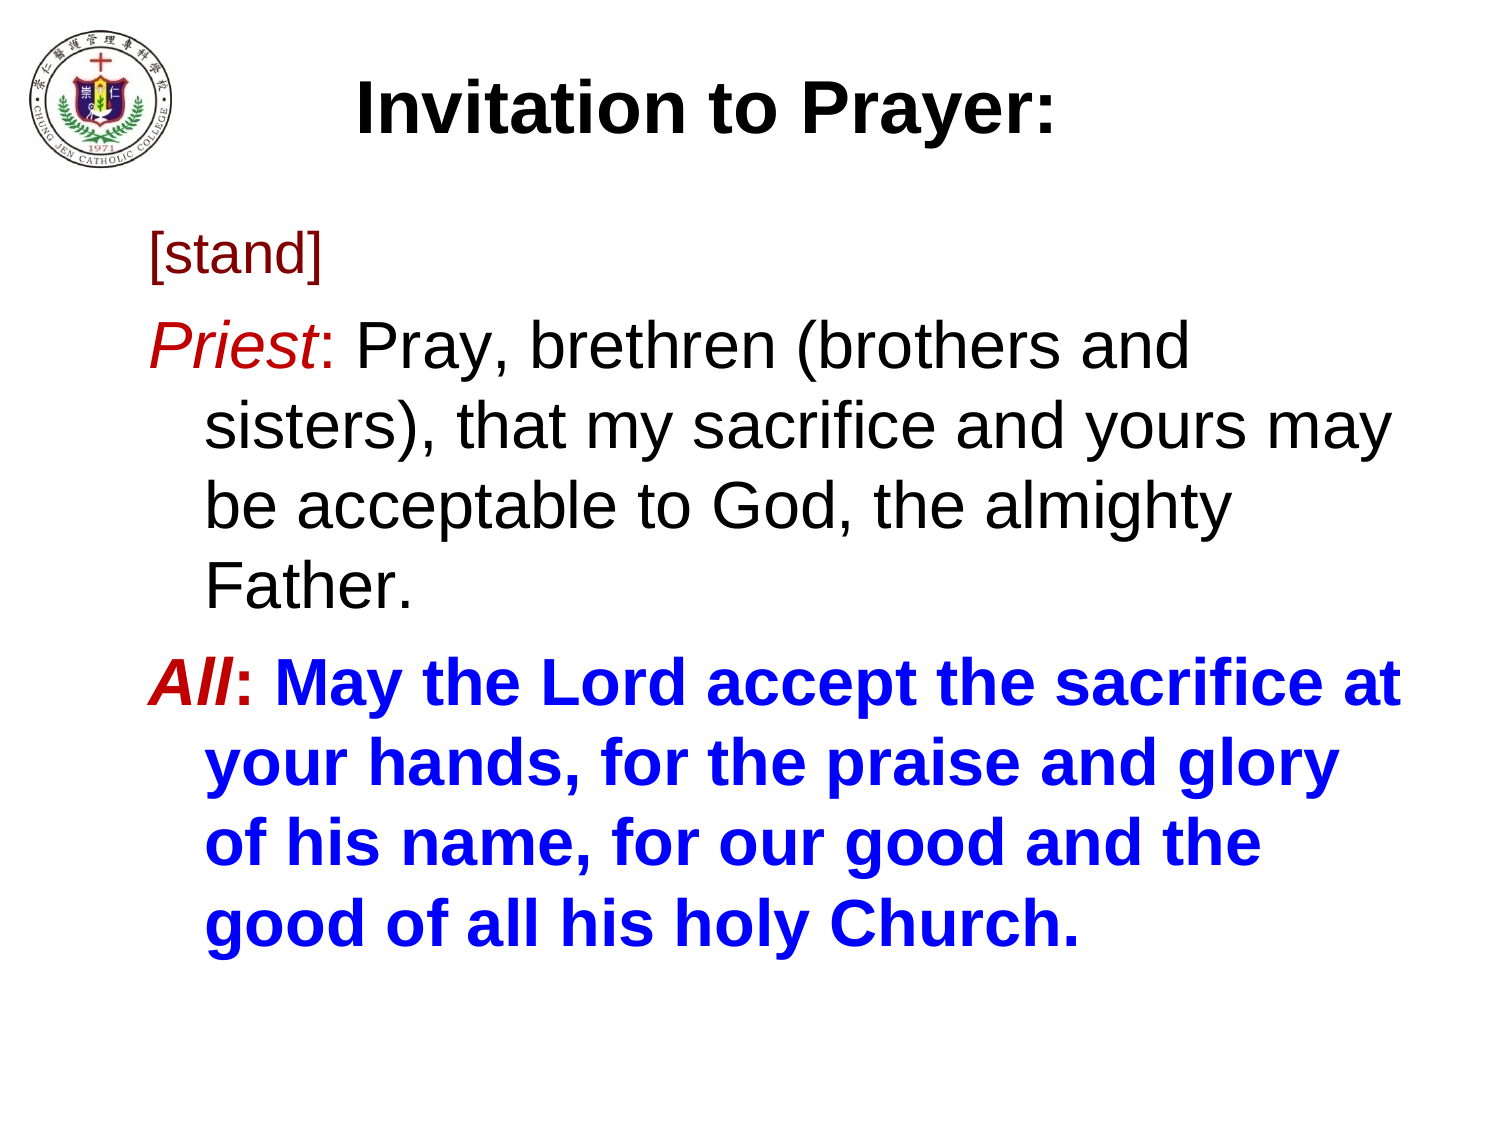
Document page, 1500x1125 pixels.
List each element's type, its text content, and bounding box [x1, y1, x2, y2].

list [stand] Priest: Pray, brethren (brothers and sisters), that my sacrifice and yours may be acceptable to God, the almighty Father. All: May the Lord accept the sacrifice at your hands, for the praise and glory of his name, for our good and the good of all his holy Church. [76, 208, 1427, 986]
title Invitation to Prayer: [147, 42, 1268, 164]
